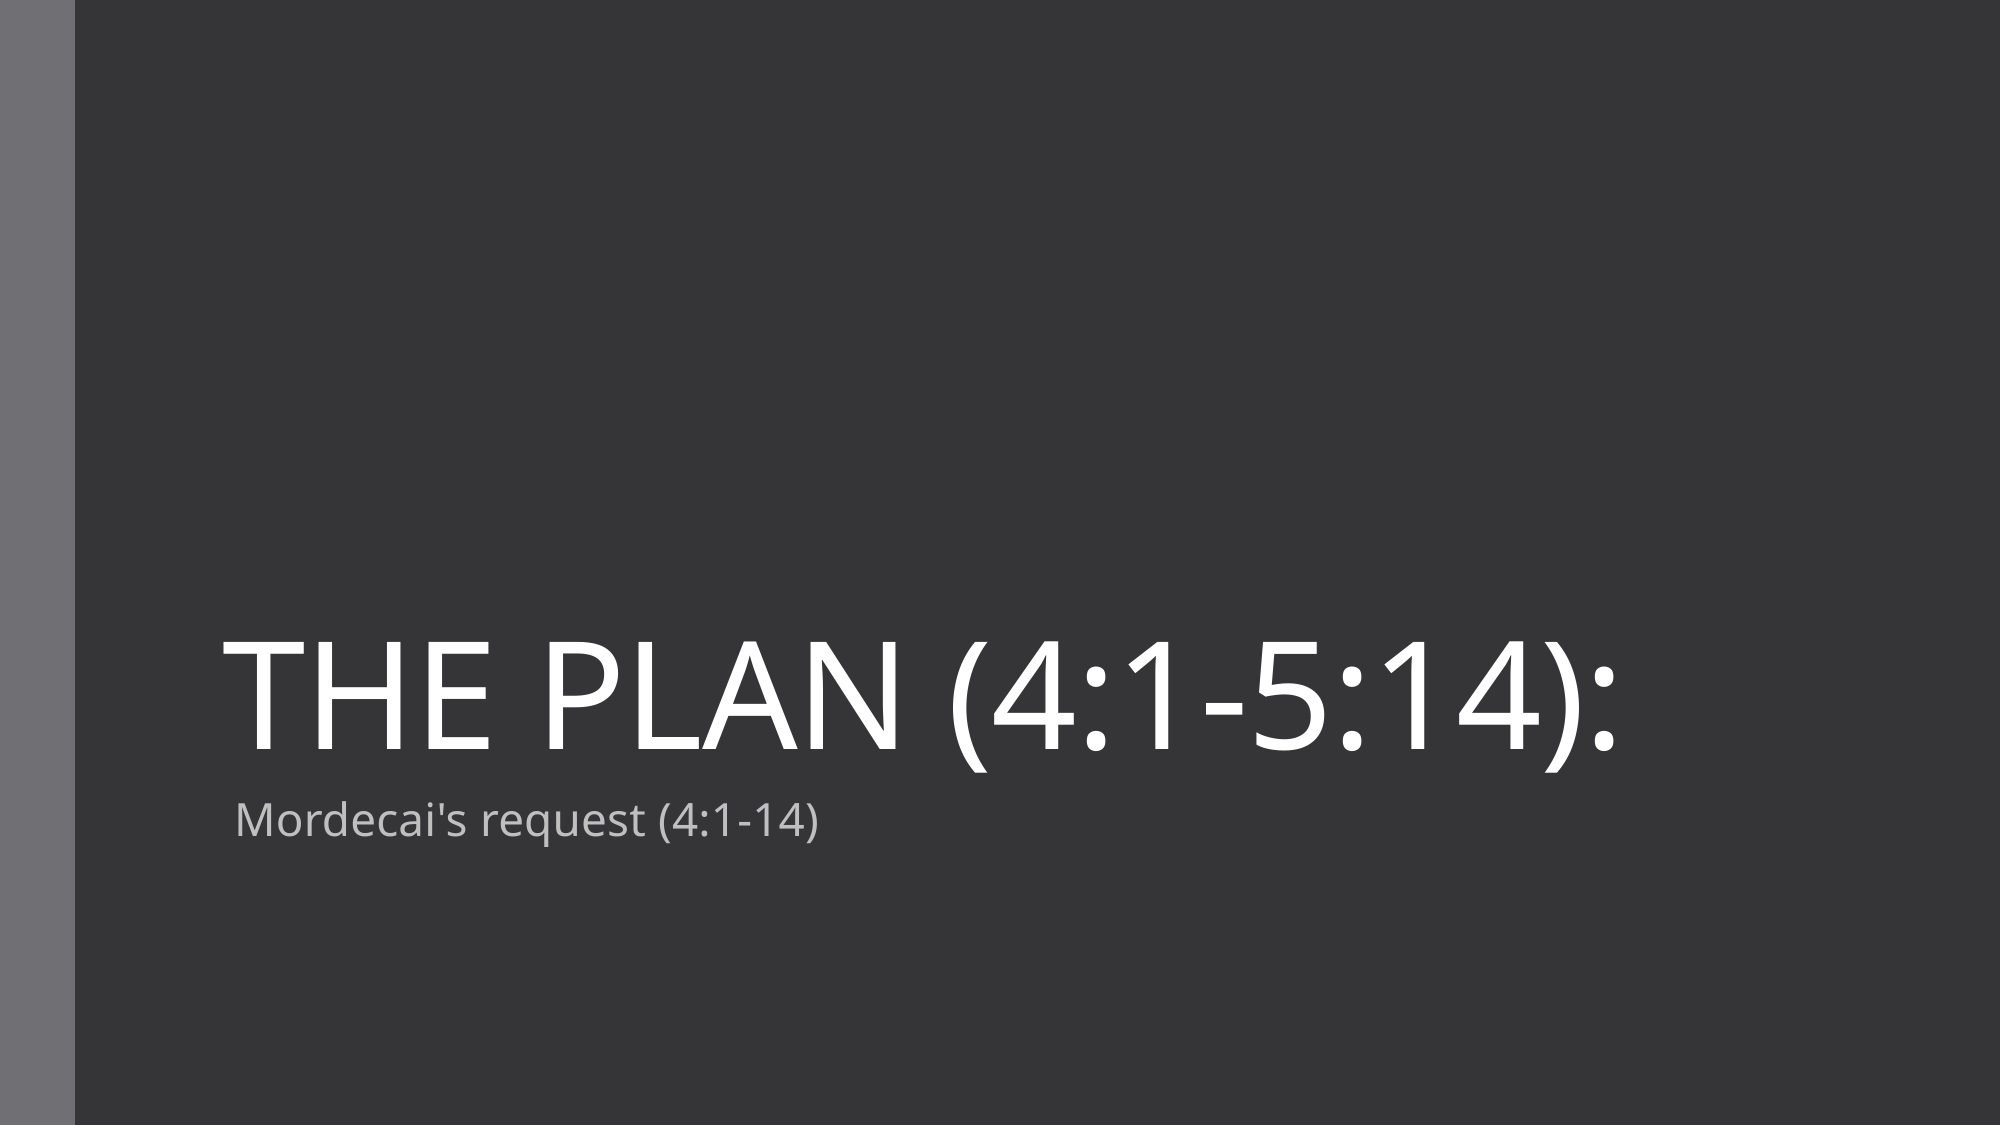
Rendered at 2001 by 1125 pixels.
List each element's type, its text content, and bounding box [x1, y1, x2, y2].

subtitle Mordecai's request (4:1-14) [206, 787, 1752, 1066]
title THE PLAN (4:1-5:14): [206, 124, 1752, 787]
